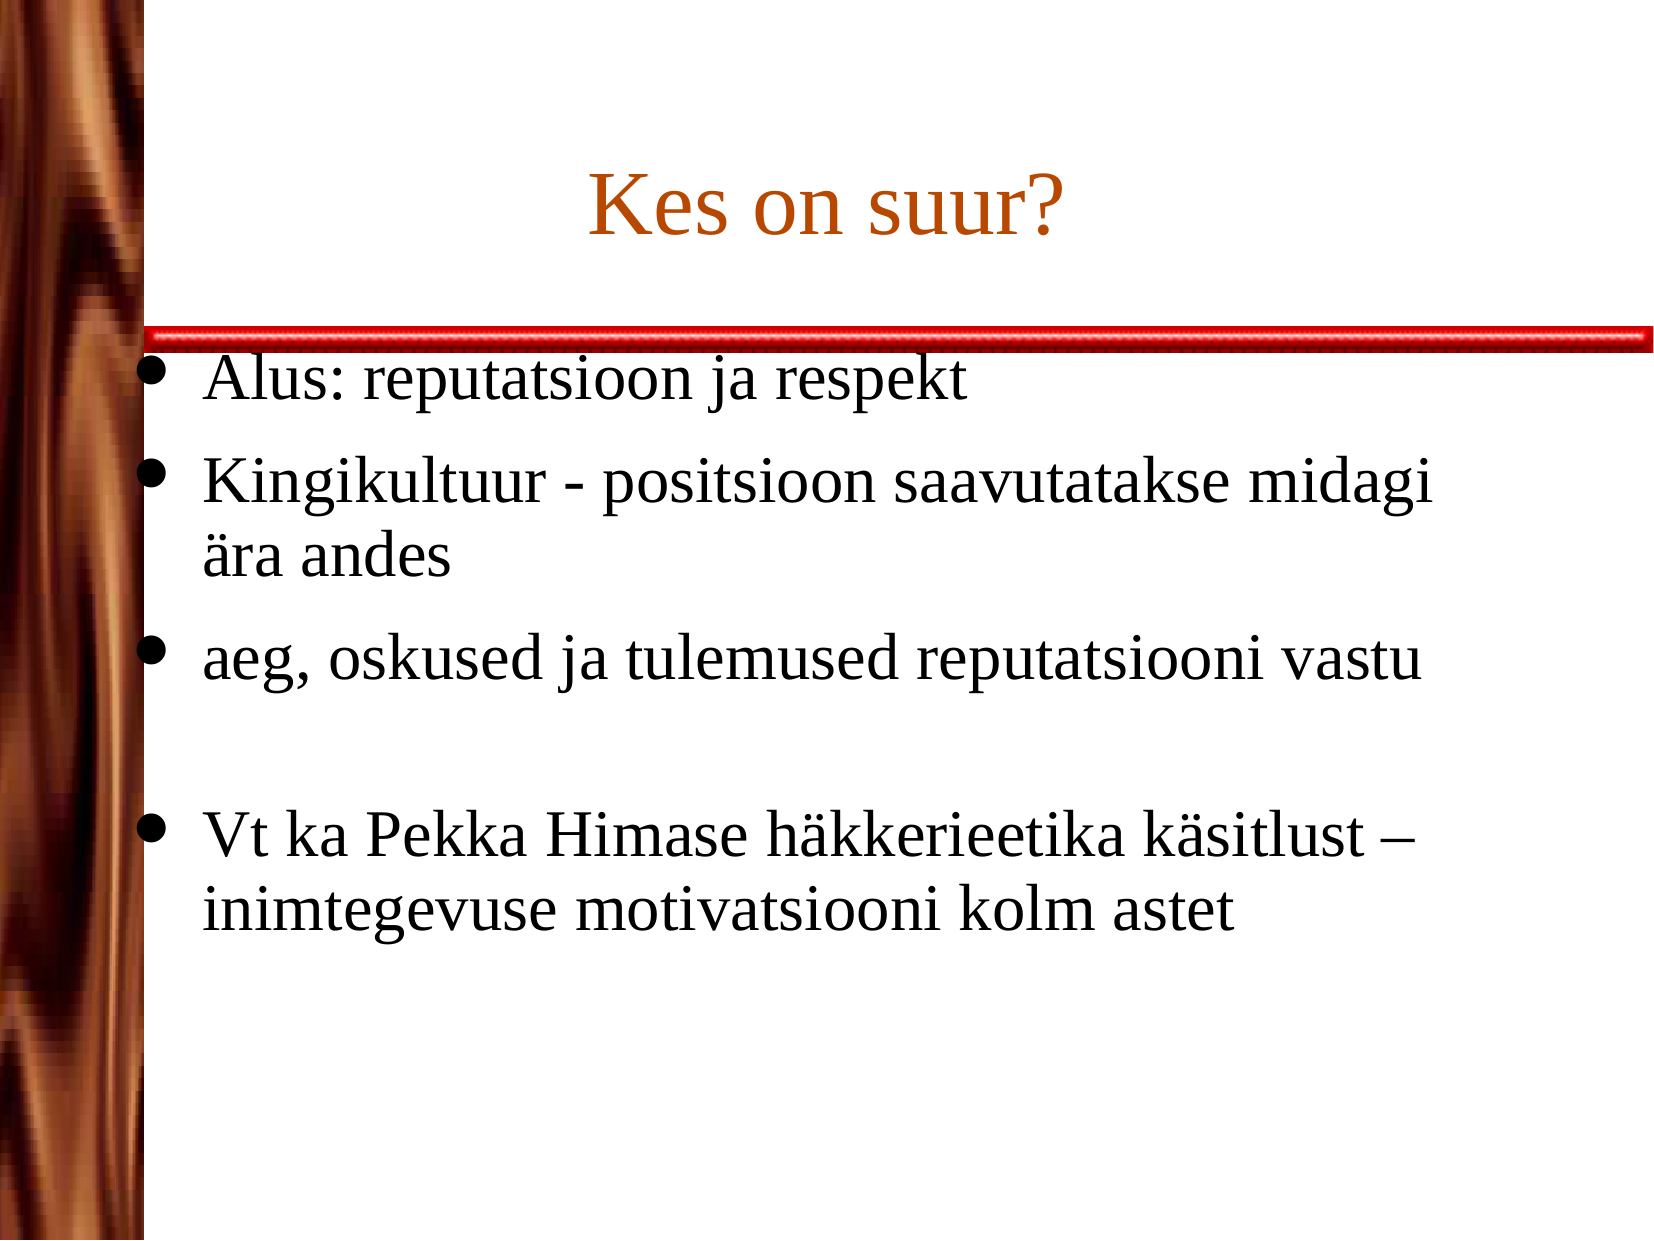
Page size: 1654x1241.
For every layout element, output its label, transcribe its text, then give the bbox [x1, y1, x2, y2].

list Alus: reputatsioon ja respekt Kingikultuur - positsioon saavutatakse midagi ära andes aeg, oskused ja tulemused reputatsiooni vastu Vt ka Pekka Himase häkkerieetika käsitlust – inimtegevuse motivatsiooni kolm astet [121, 344, 1534, 1126]
title Kes on suur? [121, 102, 1534, 310]
picture [0, 0, 1654, 1240]
